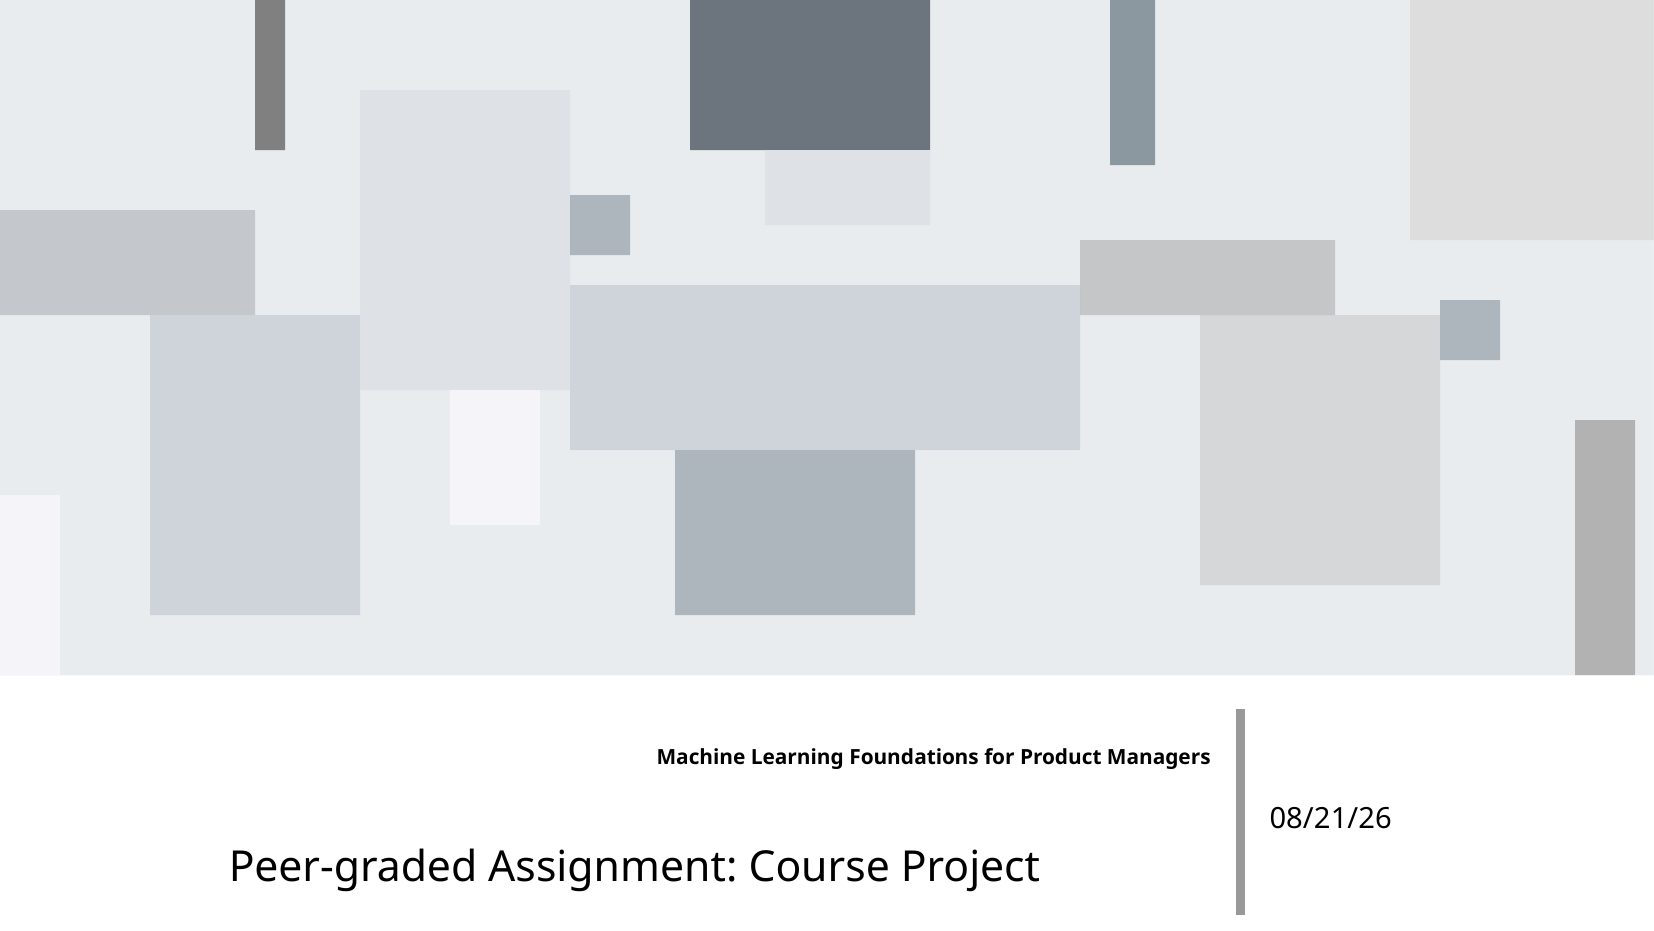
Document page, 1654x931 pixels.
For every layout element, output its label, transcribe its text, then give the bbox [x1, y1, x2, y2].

subtitle Peer-graded Assignment: Course Project [59, 835, 1211, 895]
title Machine Learning Foundations for Product Managers [59, 694, 1211, 819]
